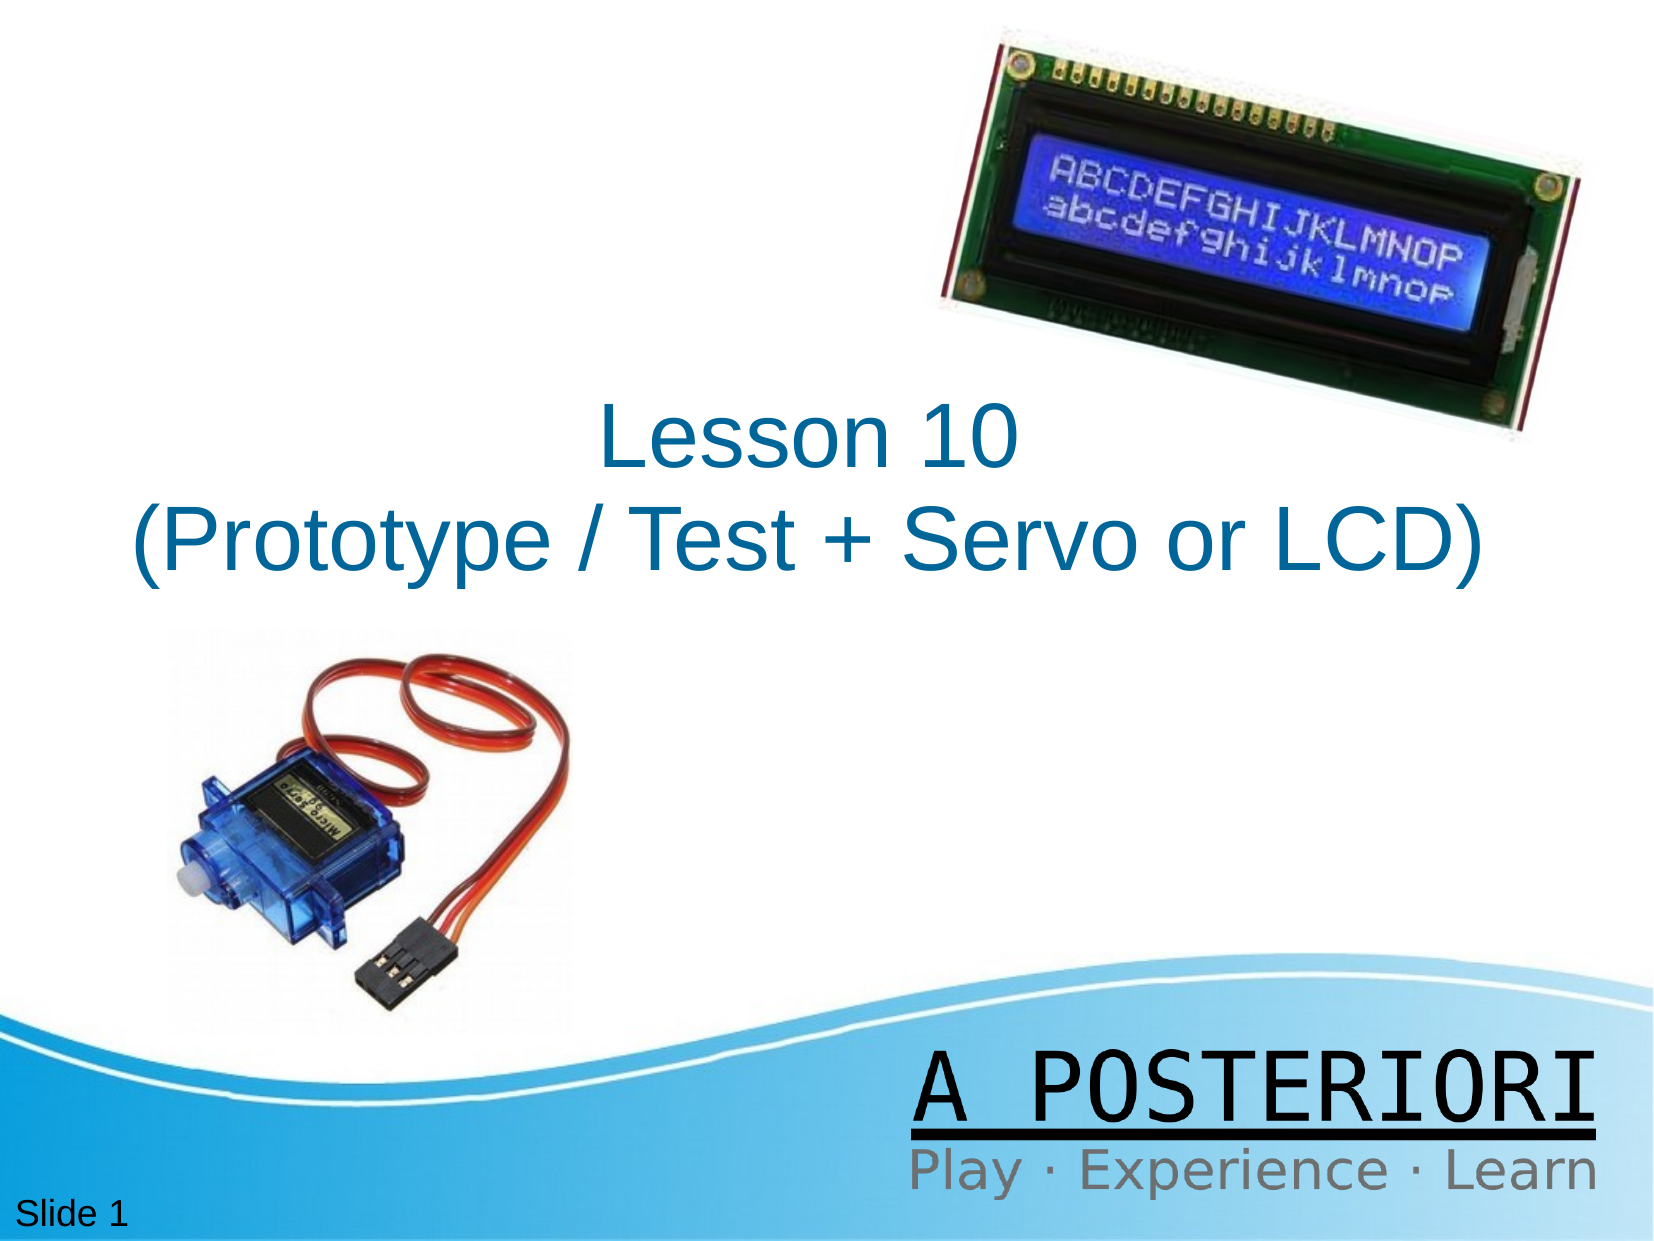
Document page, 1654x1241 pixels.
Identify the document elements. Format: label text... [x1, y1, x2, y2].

picture [0, 629, 1654, 1241]
picture [918, 18, 1599, 447]
title Lesson 10 (Prototype / Test + Servo or LCD) [64, 384, 1554, 592]
